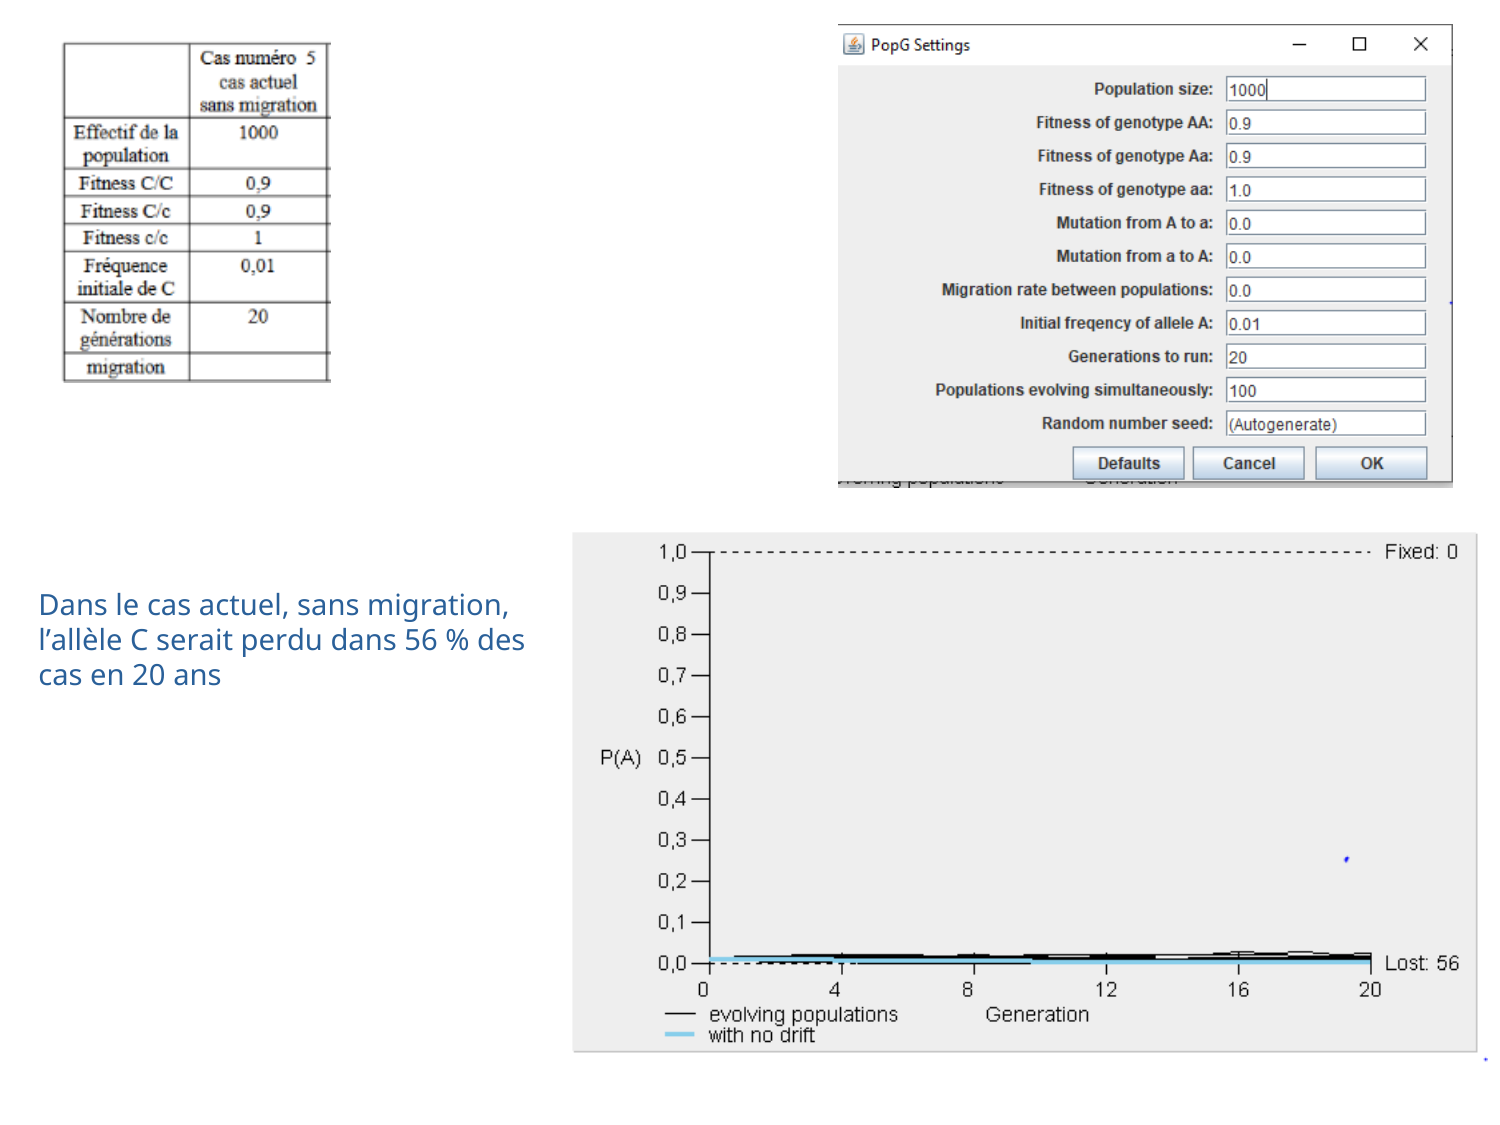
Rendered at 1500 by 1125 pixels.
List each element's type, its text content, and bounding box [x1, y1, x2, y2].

picture [555, 512, 1488, 1063]
picture [838, 24, 1453, 488]
text_box Dans le cas actuel, sans migration, l’allèle C serait perdu dans 56 % des cas en 20 ans [23, 578, 1070, 1076]
picture [59, 35, 331, 383]
